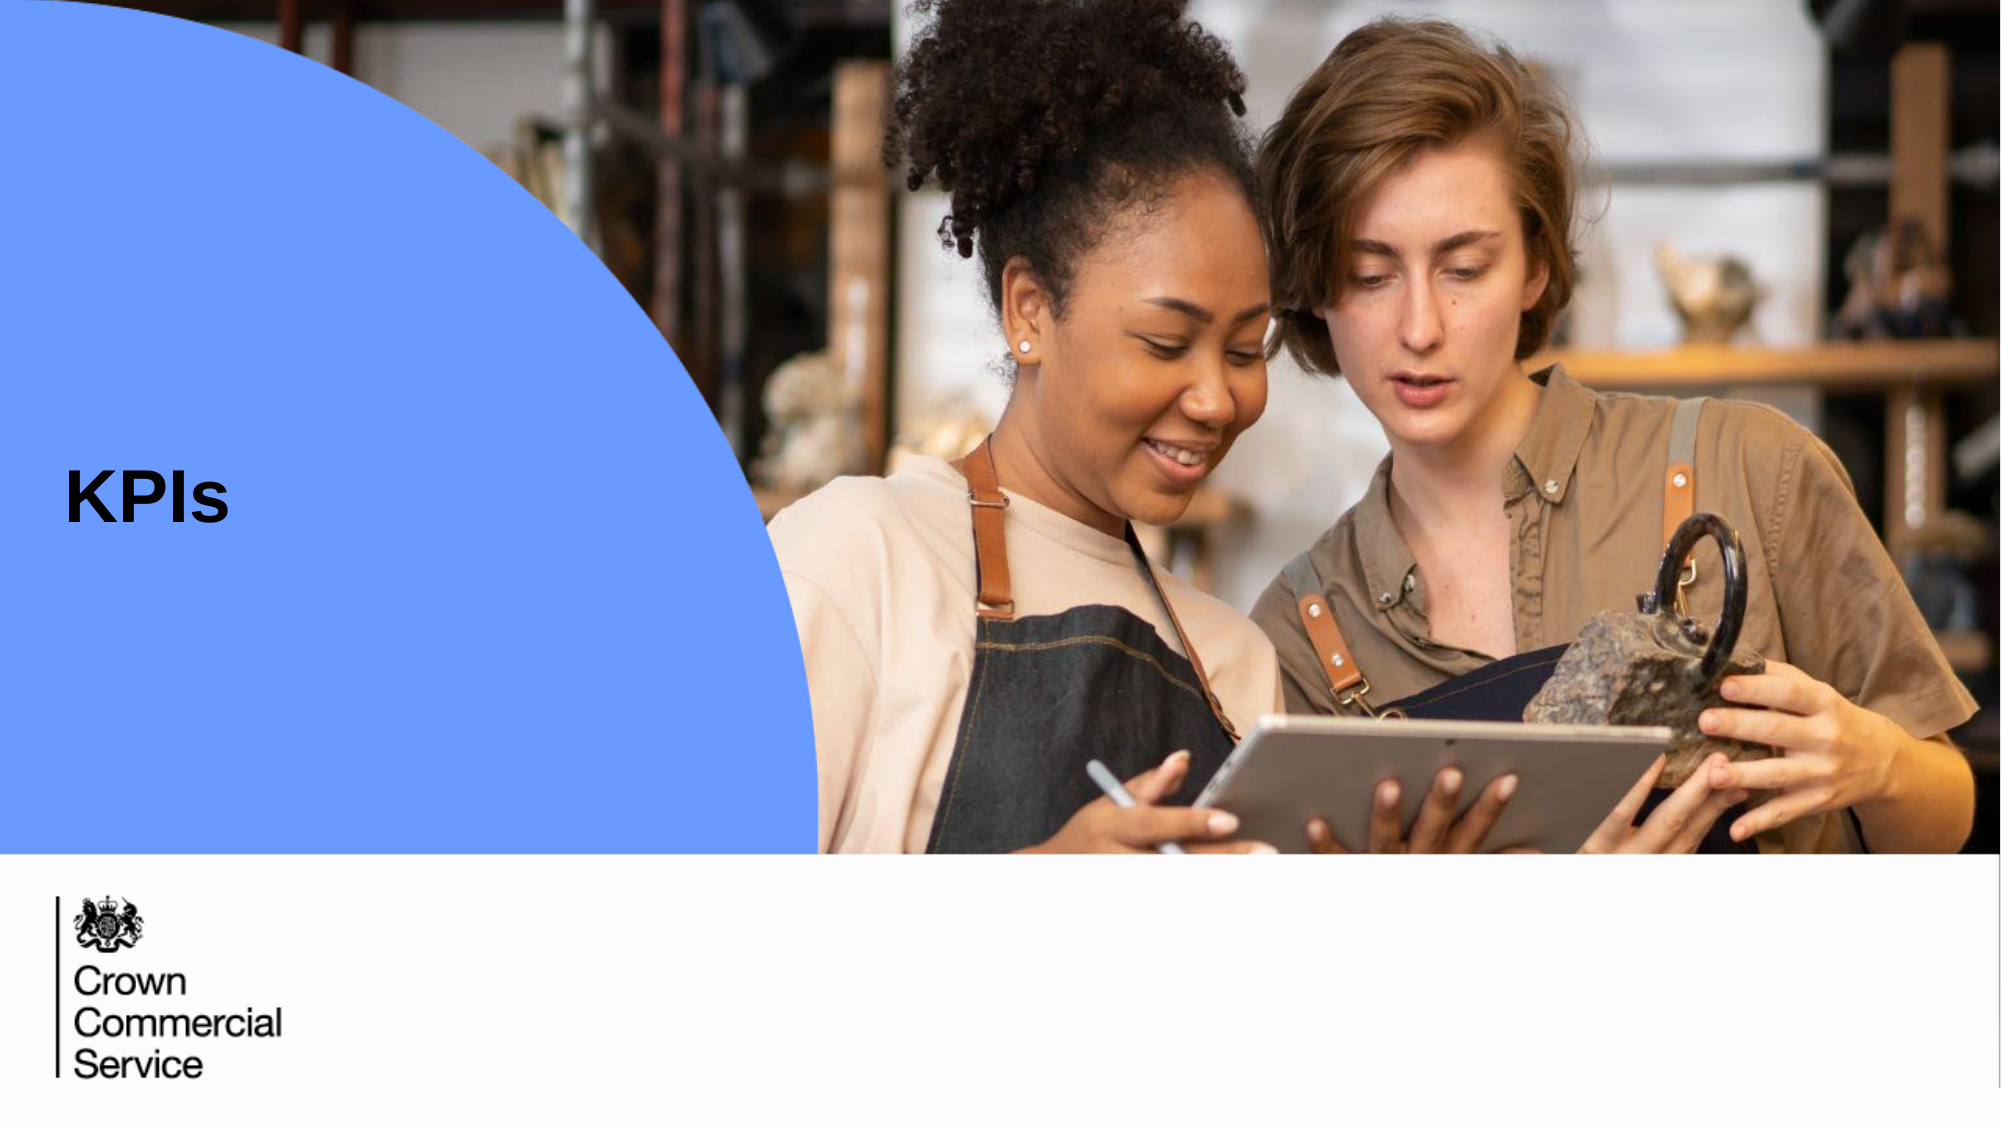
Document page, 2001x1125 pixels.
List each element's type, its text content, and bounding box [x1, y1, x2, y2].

title KPIs [64, 447, 681, 760]
